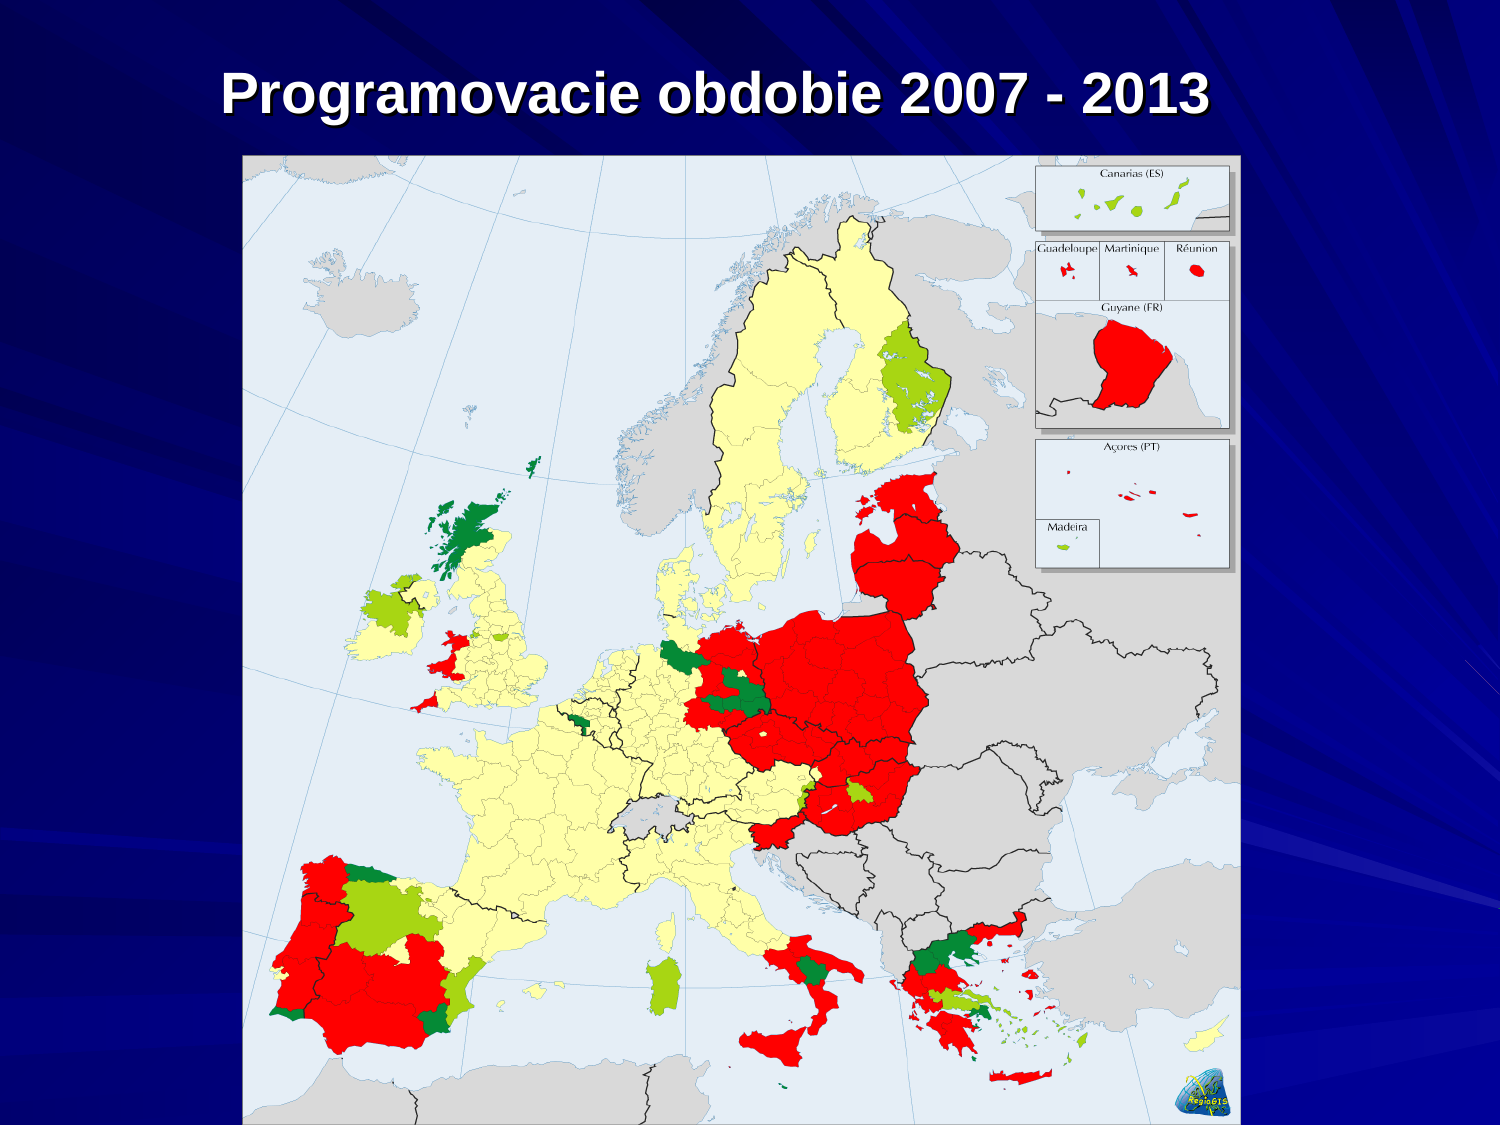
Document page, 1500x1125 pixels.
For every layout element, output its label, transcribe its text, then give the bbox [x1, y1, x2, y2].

picture [242, 155, 1241, 1125]
title Programovacie obdobie 2007 - 2013 [41, 0, 1392, 188]
